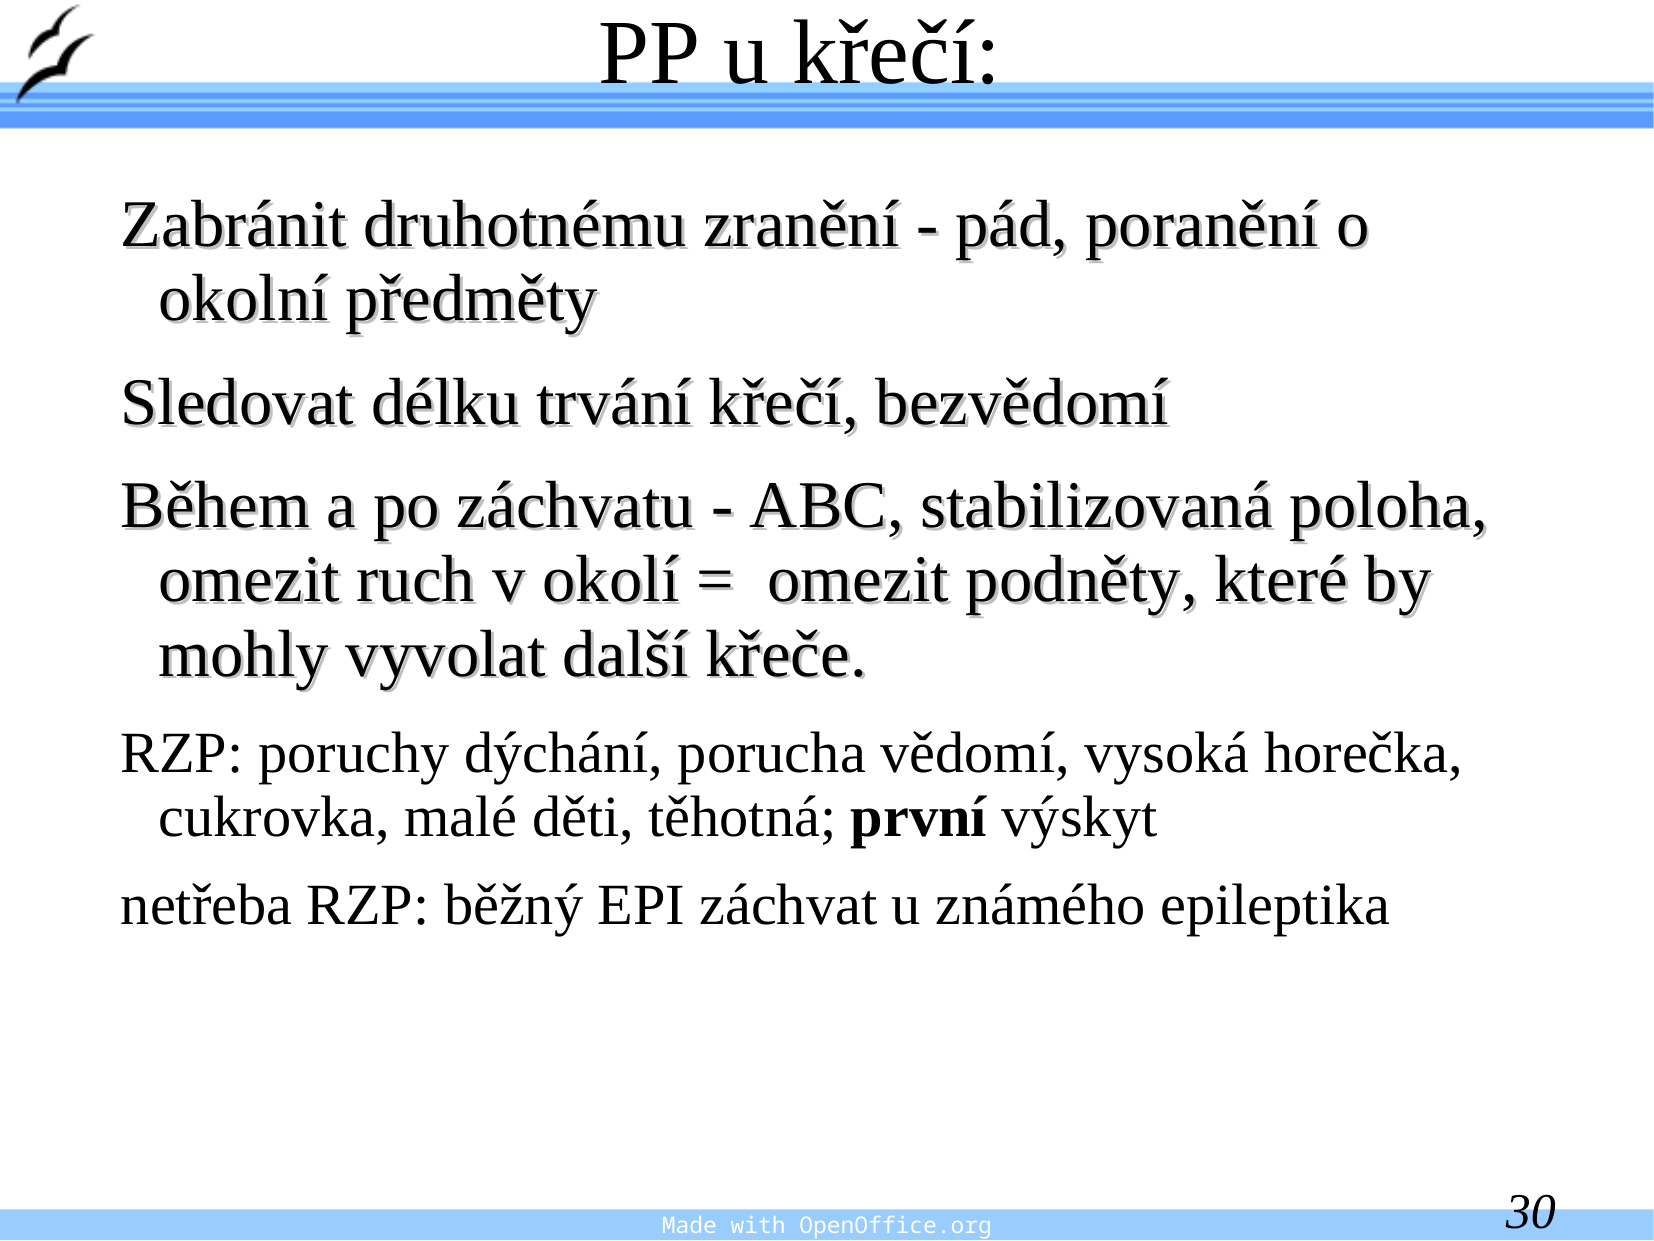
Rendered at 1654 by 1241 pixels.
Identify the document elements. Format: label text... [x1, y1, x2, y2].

list Zabránit druhotnému zranění - pád, poranění o okolní předměty Sledovat délku trvání křečí, bezvědomí Během a po záchvatu - ABC, stabilizovaná poloha, omezit ruch v okolí = omezit podněty, které by mohly vyvolat další křeče. RZP: poruchy dýchání, porucha vědomí, vysoká horečka, cukrovka, malé děti, těhotná; první výskyt netřeba RZP: běžný EPI záchvat u známého epileptika [120, 187, 1533, 1195]
title PP u křečí: [94, 0, 1507, 107]
picture [0, 0, 1654, 133]
